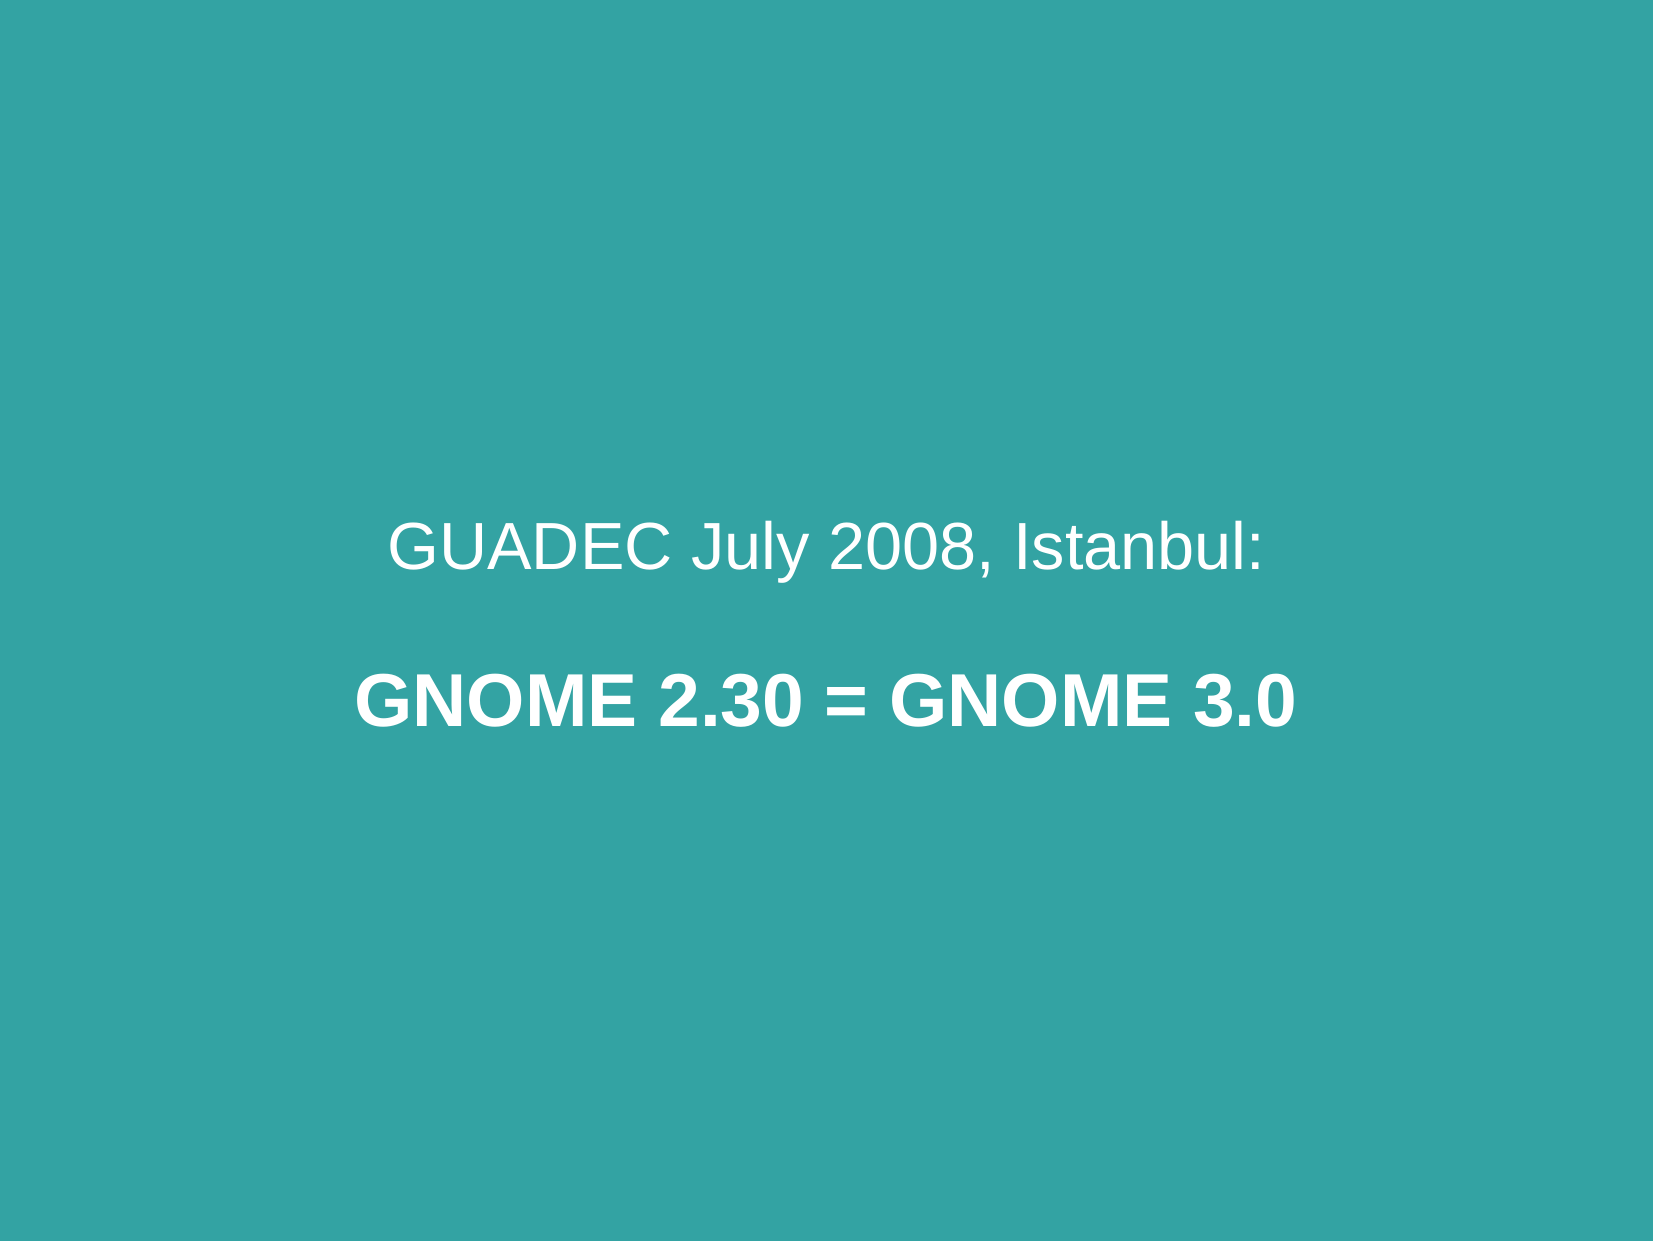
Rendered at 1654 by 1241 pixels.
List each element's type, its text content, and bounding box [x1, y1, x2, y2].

subtitle GUADEC July 2008, Istanbul: GNOME 2.30 = GNOME 3.0 [82, 150, 1571, 1102]
